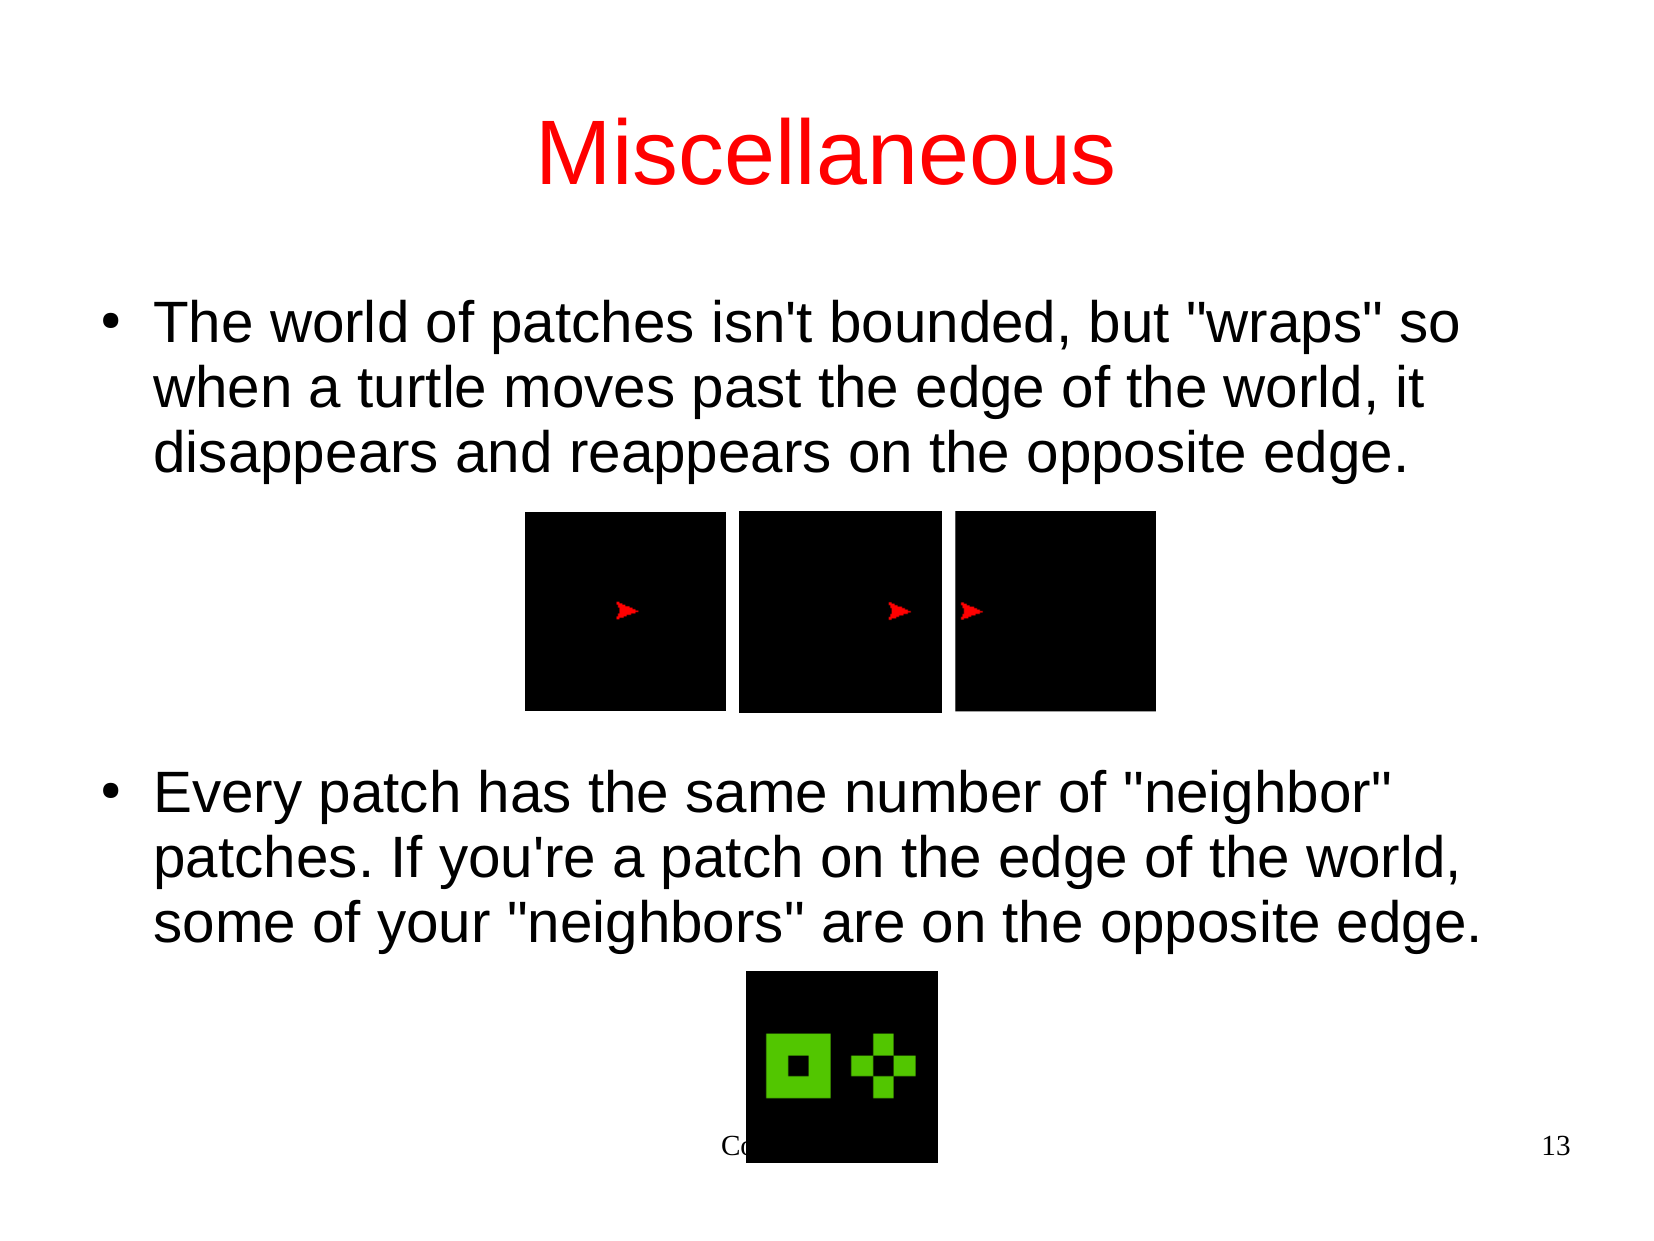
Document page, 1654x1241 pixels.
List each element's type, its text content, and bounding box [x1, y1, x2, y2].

chart [525, 512, 726, 711]
chart [746, 971, 938, 1163]
title Miscellaneous [82, 49, 1571, 257]
chart [954, 511, 1156, 713]
list The world of patches isn't bounded, but "wraps" so when a turtle moves past the edge of the world, it disappears and reappears on the opposite edge. Every patch has the same number of "neighbor" patches. If you're a patch on the edge of the world, some of your "neighbors" are on the opposite edge. [82, 290, 1571, 1109]
chart [739, 511, 942, 713]
